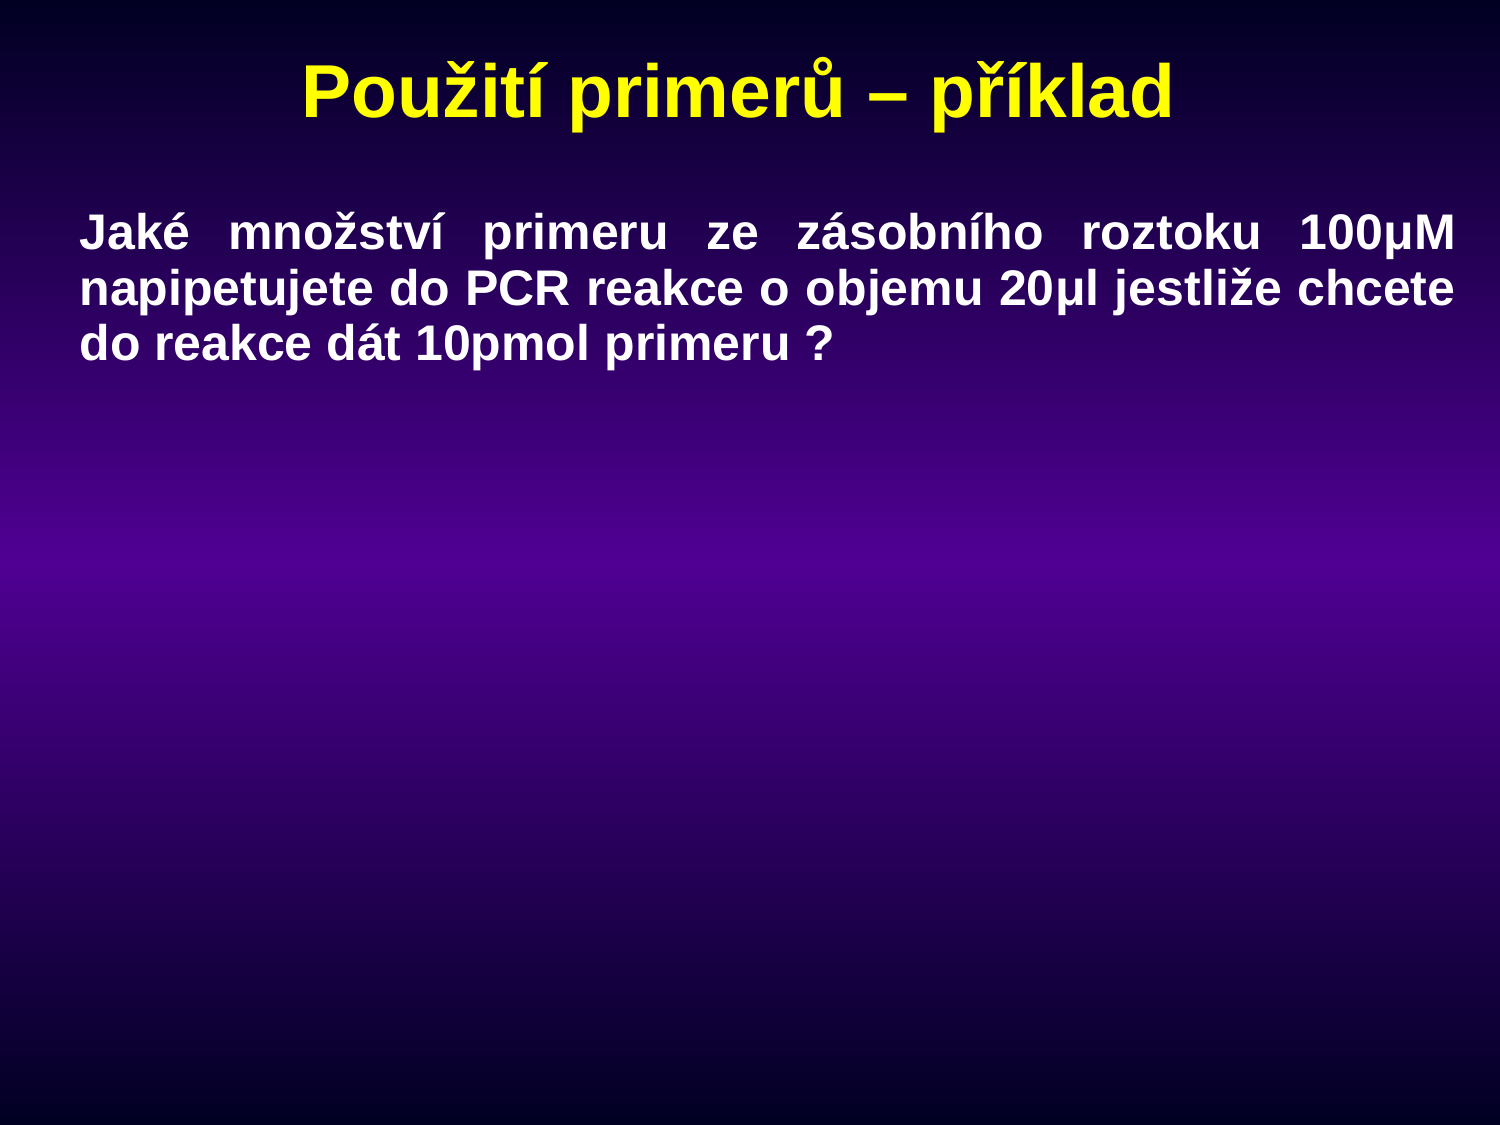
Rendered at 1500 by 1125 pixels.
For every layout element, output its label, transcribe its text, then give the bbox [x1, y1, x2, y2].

text_box Jaké množství primeru ze zásobního roztoku 100μM napipetujete do PCR reakce o objemu 20μl jestliže chcete do reakce dát 10pmol primeru ? [64, 196, 1471, 380]
title Použití primerů – příklad [64, 35, 1413, 149]
